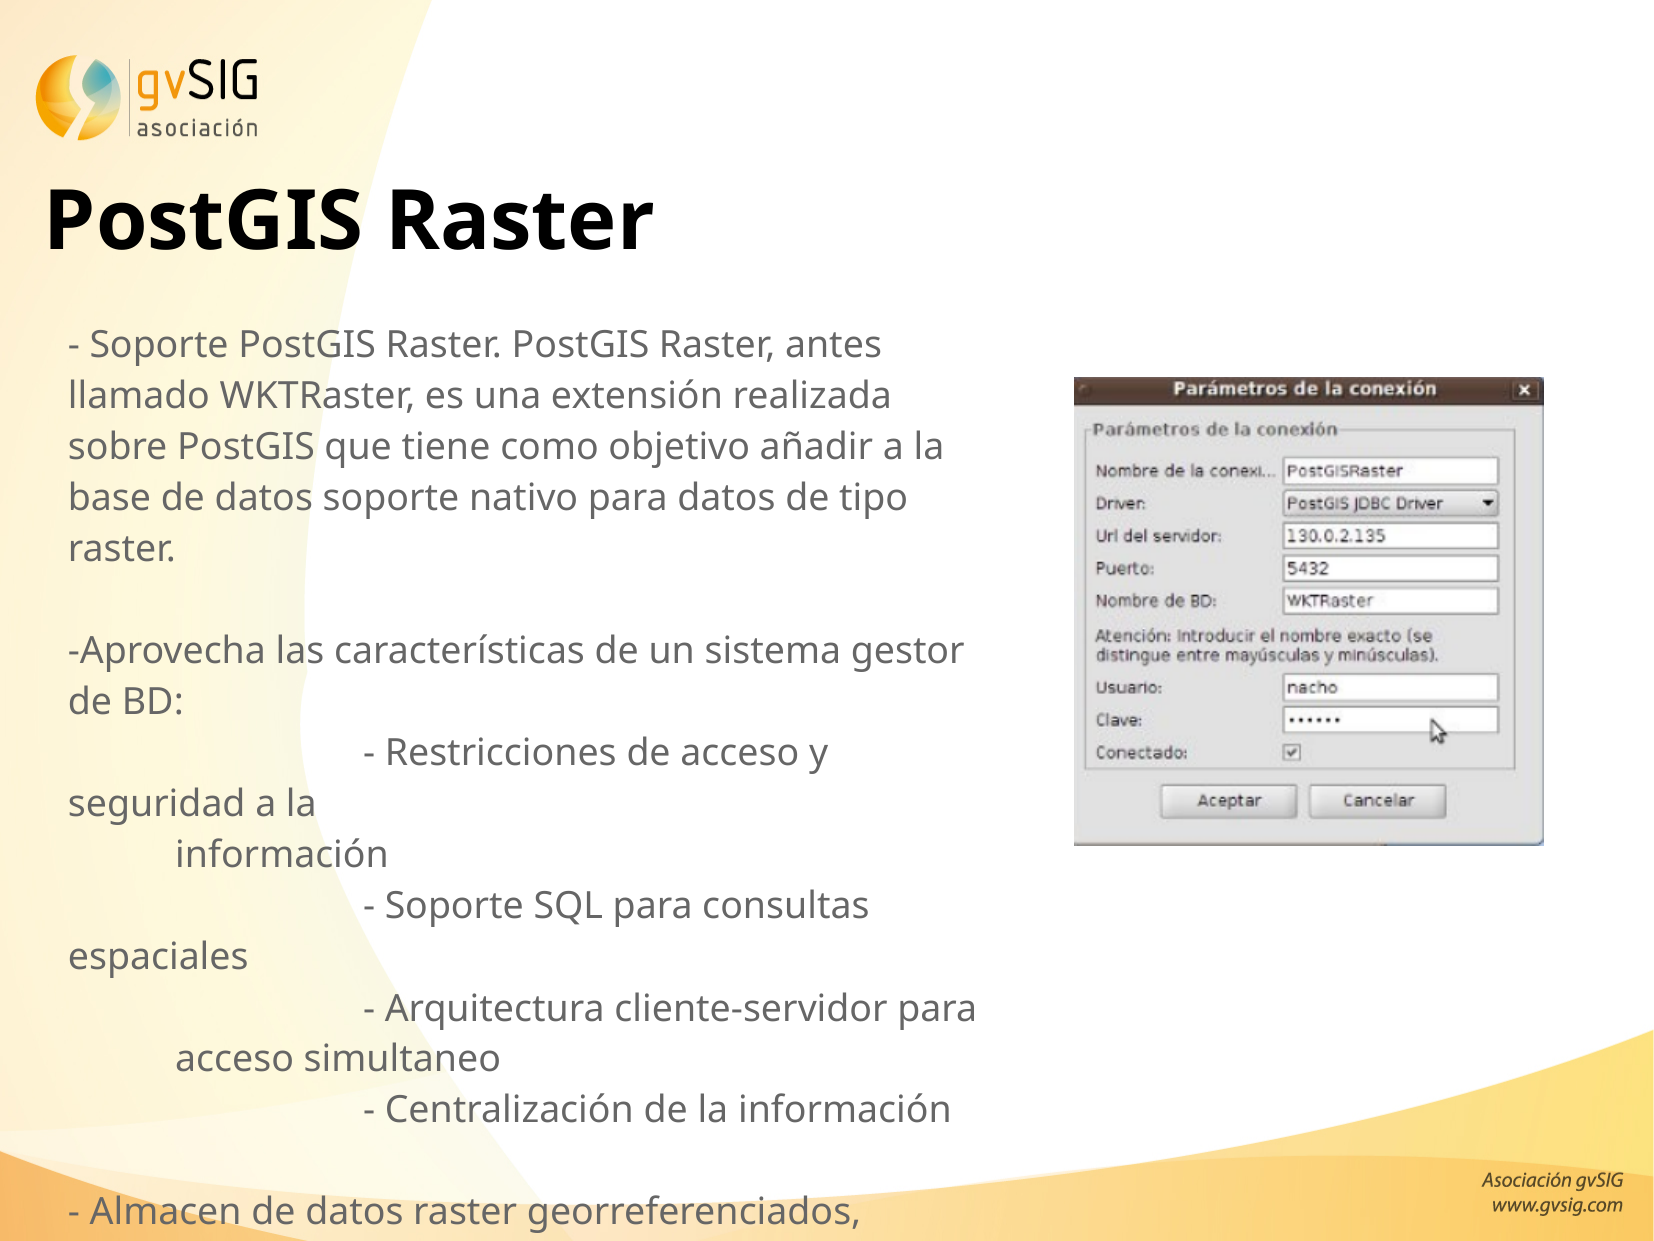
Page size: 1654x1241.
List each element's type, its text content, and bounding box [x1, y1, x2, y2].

picture [0, 0, 1654, 1241]
title PostGIS Raster [43, 170, 1531, 264]
text_box - Soporte PostGIS Raster. PostGIS Raster, antes llamado WKTRaster, es una extensión realizada sobre PostGIS que tiene como objetivo añadir a la base de datos soporte nativo para datos de tipo raster. -Aprovecha las características de un sistema gestor de BD: - Restricciones de acceso y seguridad a la información - Soporte SQL para consultas espaciales - Arquitectura cliente-servidor para acceso simultaneo - Centralización de la información - Almacen de datos raster georreferenciados, tileados y multiresolución (fila: rater o tile; tabla: cobertura completa). [53, 310, 1016, 1167]
